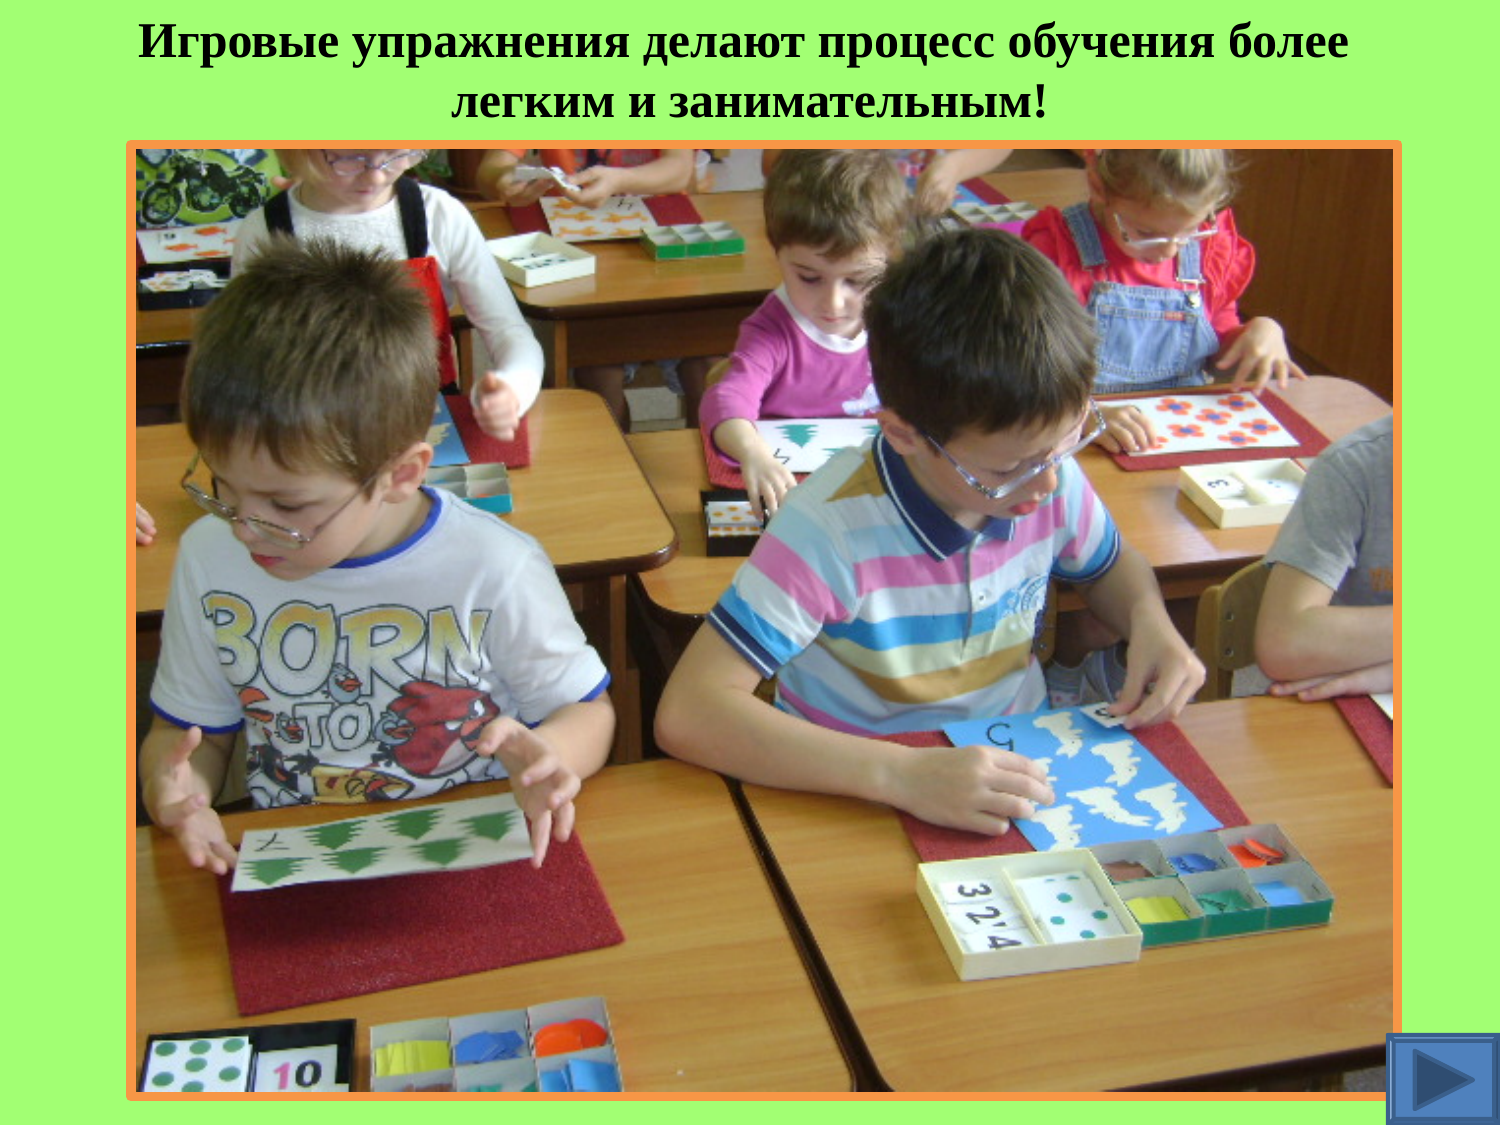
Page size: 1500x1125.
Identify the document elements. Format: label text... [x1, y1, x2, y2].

text_box Игровые упражнения делают процесс обучения более легким и занимательным! [29, 0, 1471, 135]
picture [135, 149, 1393, 1092]
text_box [1389, 1034, 1500, 1125]
